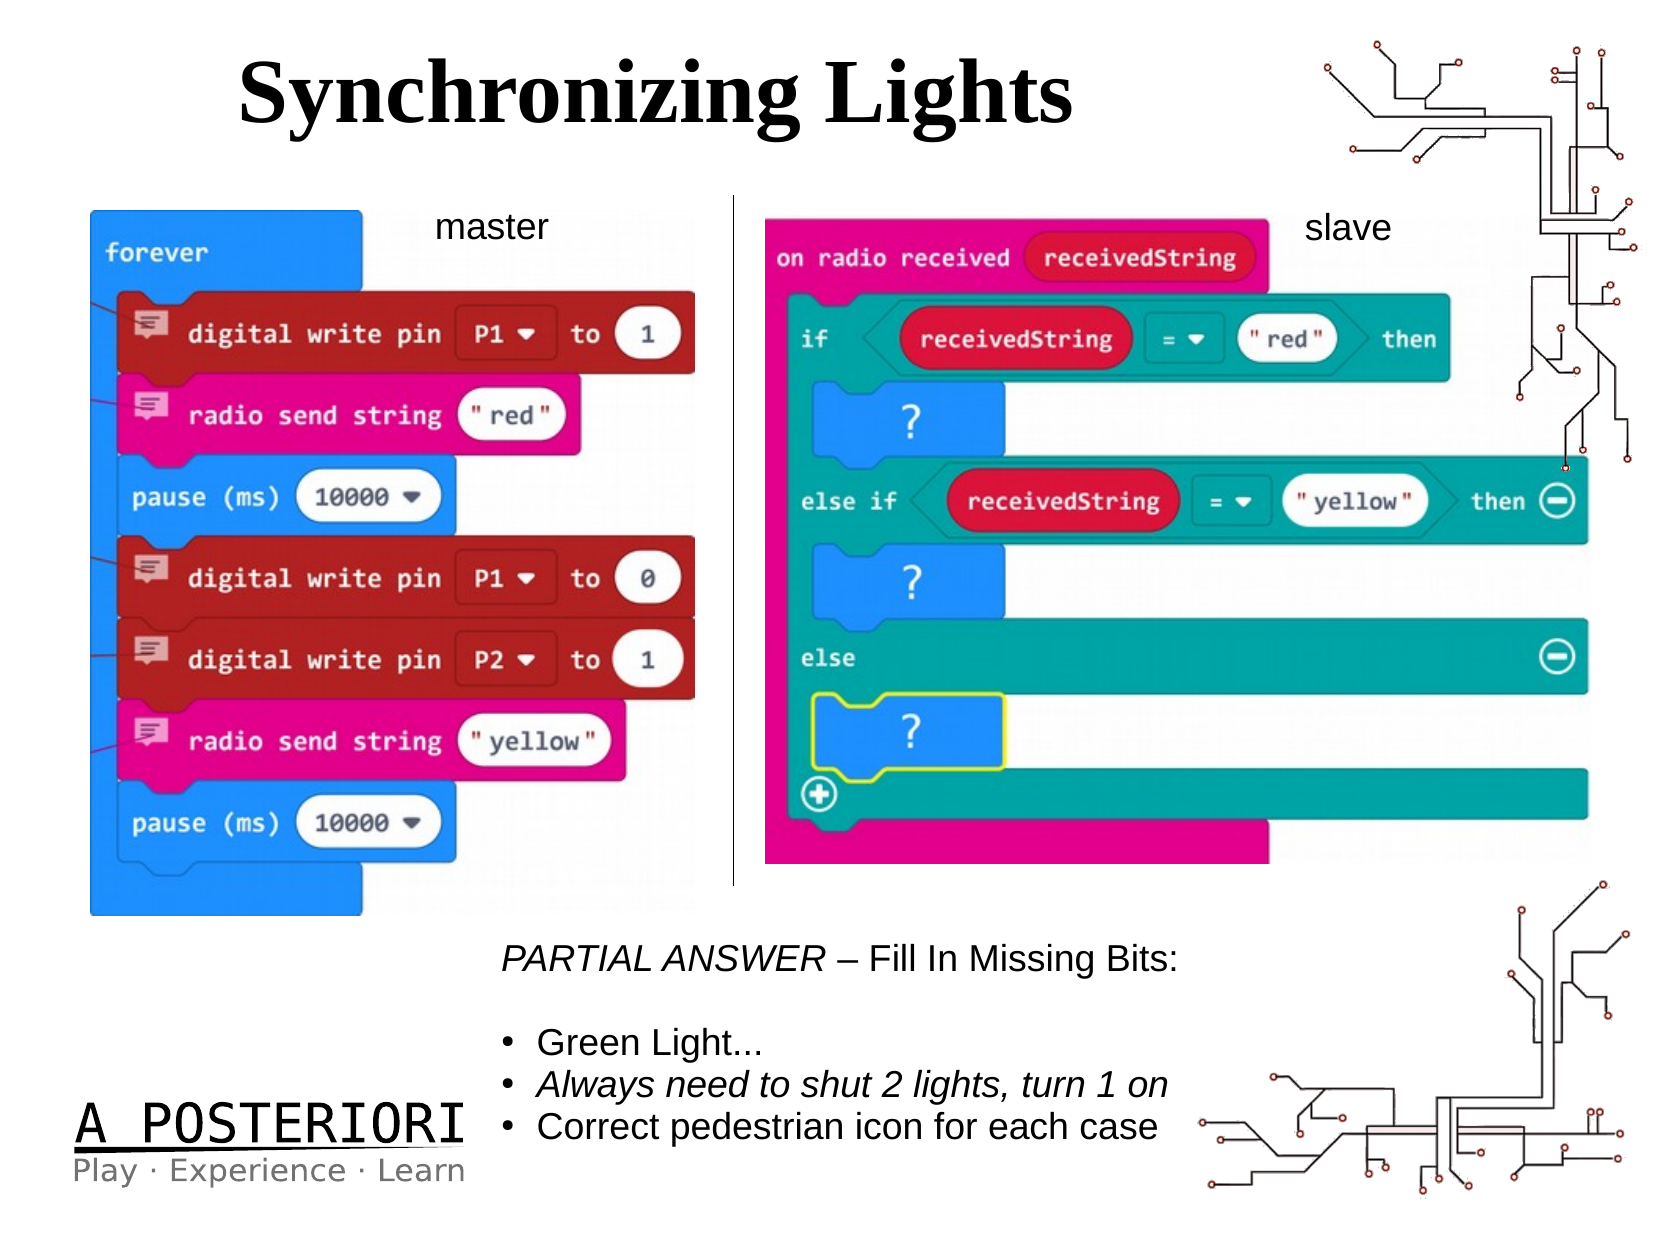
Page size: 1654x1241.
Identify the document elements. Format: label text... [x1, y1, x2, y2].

picture [73, 1101, 466, 1189]
text_box PARTIAL ANSWER – Fill In Missing Bits: Green Light... Always need to shut 2 lights, turn 1 on Correct pedestrian icon for each case [486, 930, 1175, 1201]
title Synchronizing Lights [45, 2, 1268, 181]
picture [765, 35, 1643, 1201]
text_box slave [1290, 198, 1501, 256]
picture [90, 210, 695, 916]
text_box master [420, 198, 631, 255]
